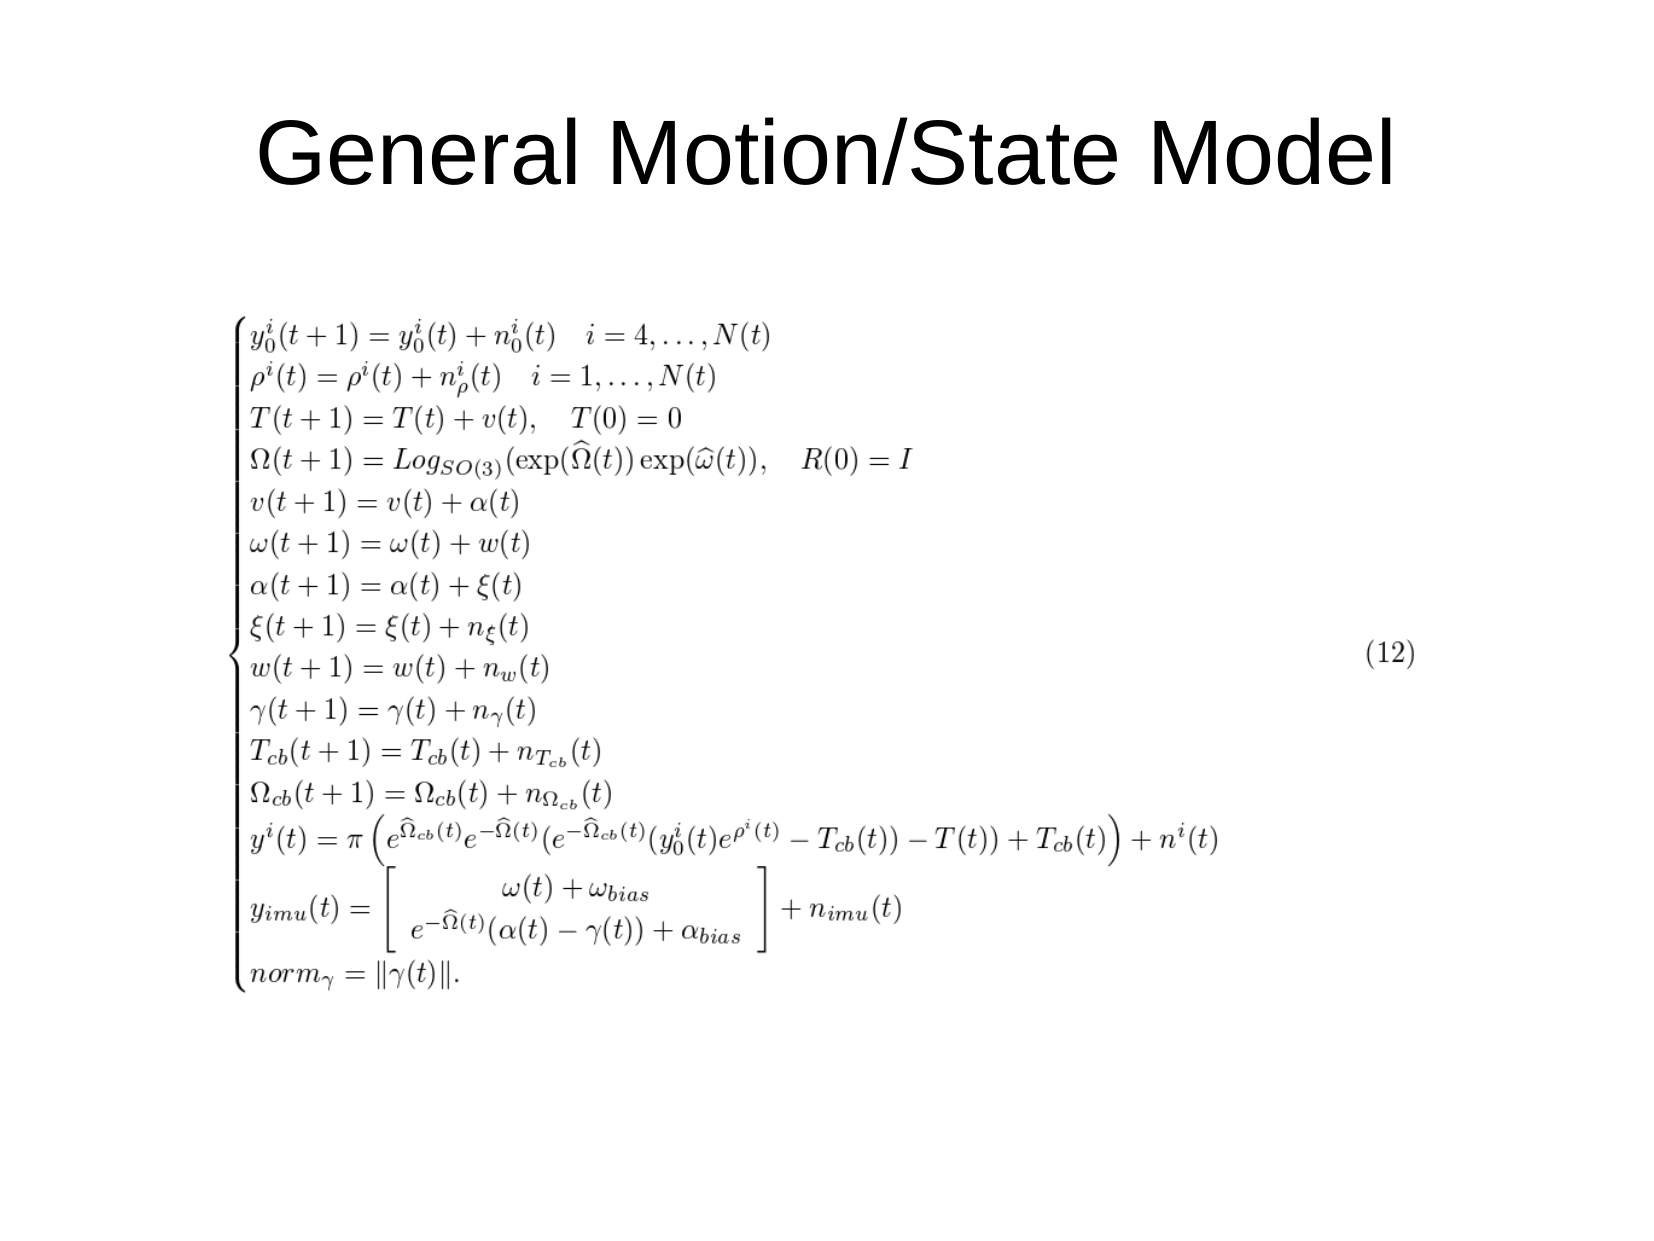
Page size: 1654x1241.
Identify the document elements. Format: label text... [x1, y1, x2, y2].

title General Motion/State Model [82, 49, 1571, 257]
picture [134, 290, 1519, 1010]
